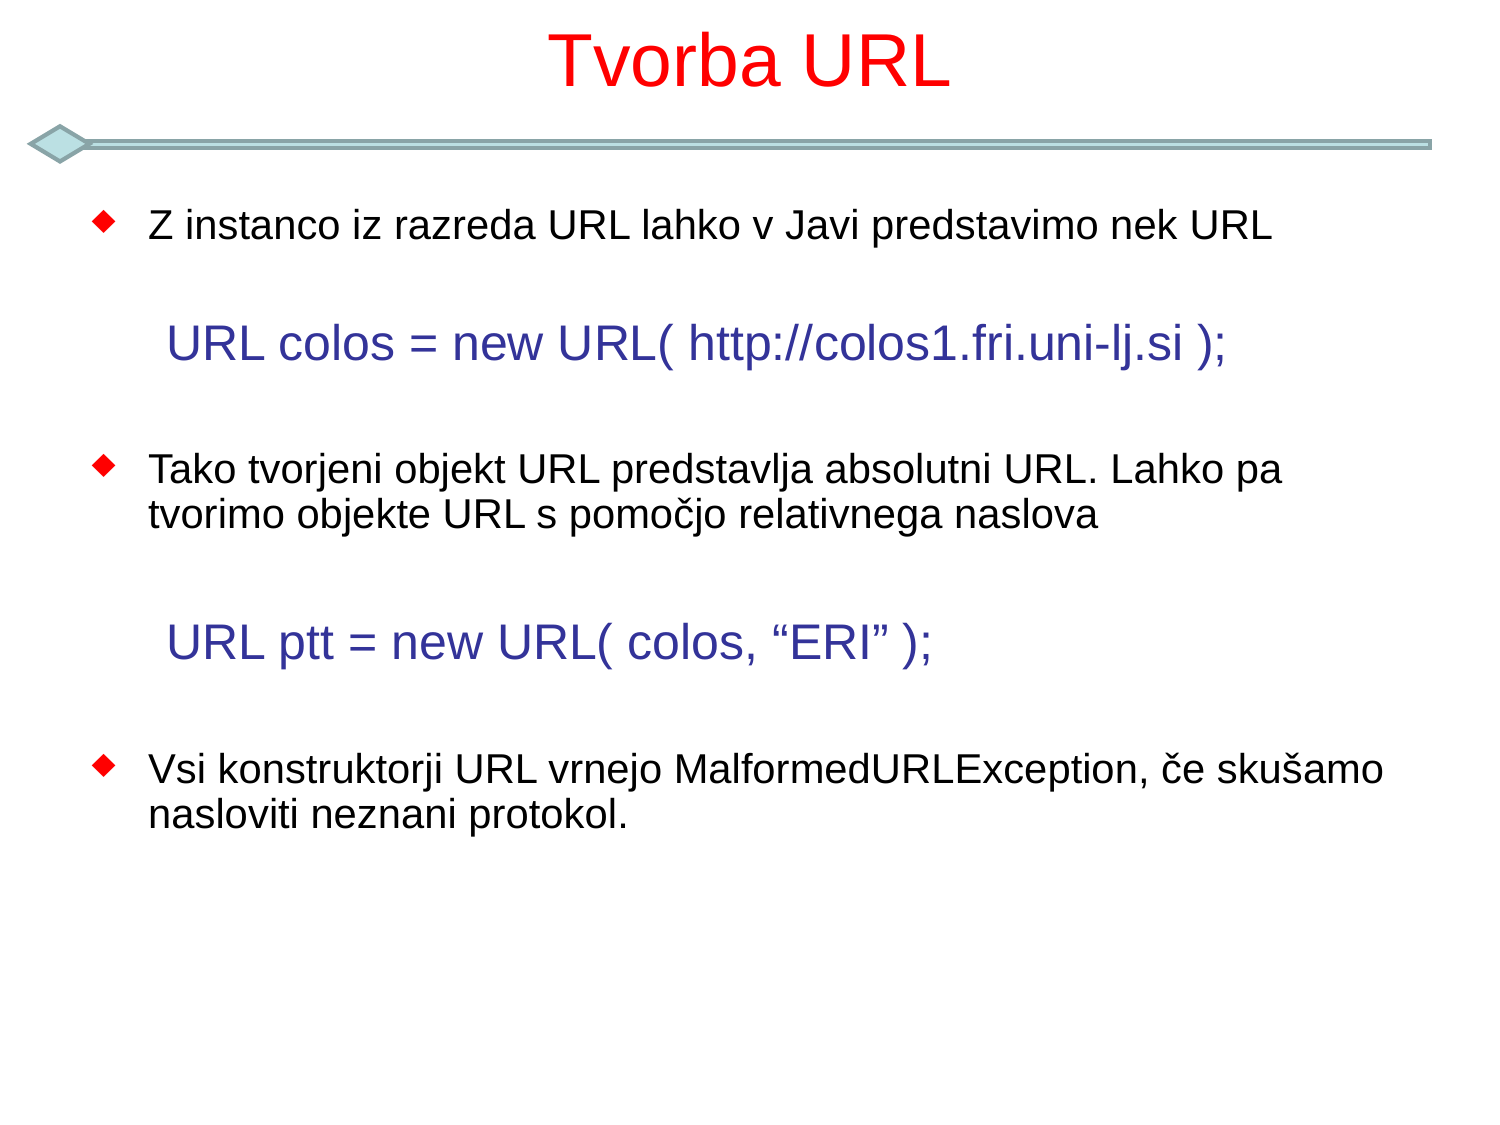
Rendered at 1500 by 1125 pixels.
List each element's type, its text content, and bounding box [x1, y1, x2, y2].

title Tvorba URL [0, 0, 1500, 114]
list Z instanco iz razreda URL lahko v Javi predstavimo nek URL URL colos = new URL( http://colos1.fri.uni-lj.si ); Tako tvorjeni objekt URL predstavlja absolutni URL. Lahko pa tvorimo objekte URL s pomočjo relativnega naslova URL ptt = new URL( colos, “ERI” ); Vsi konstruktorji URL vrnejo MalformedURLException, če skušamo nasloviti neznani protokol. [76, 196, 1427, 939]
